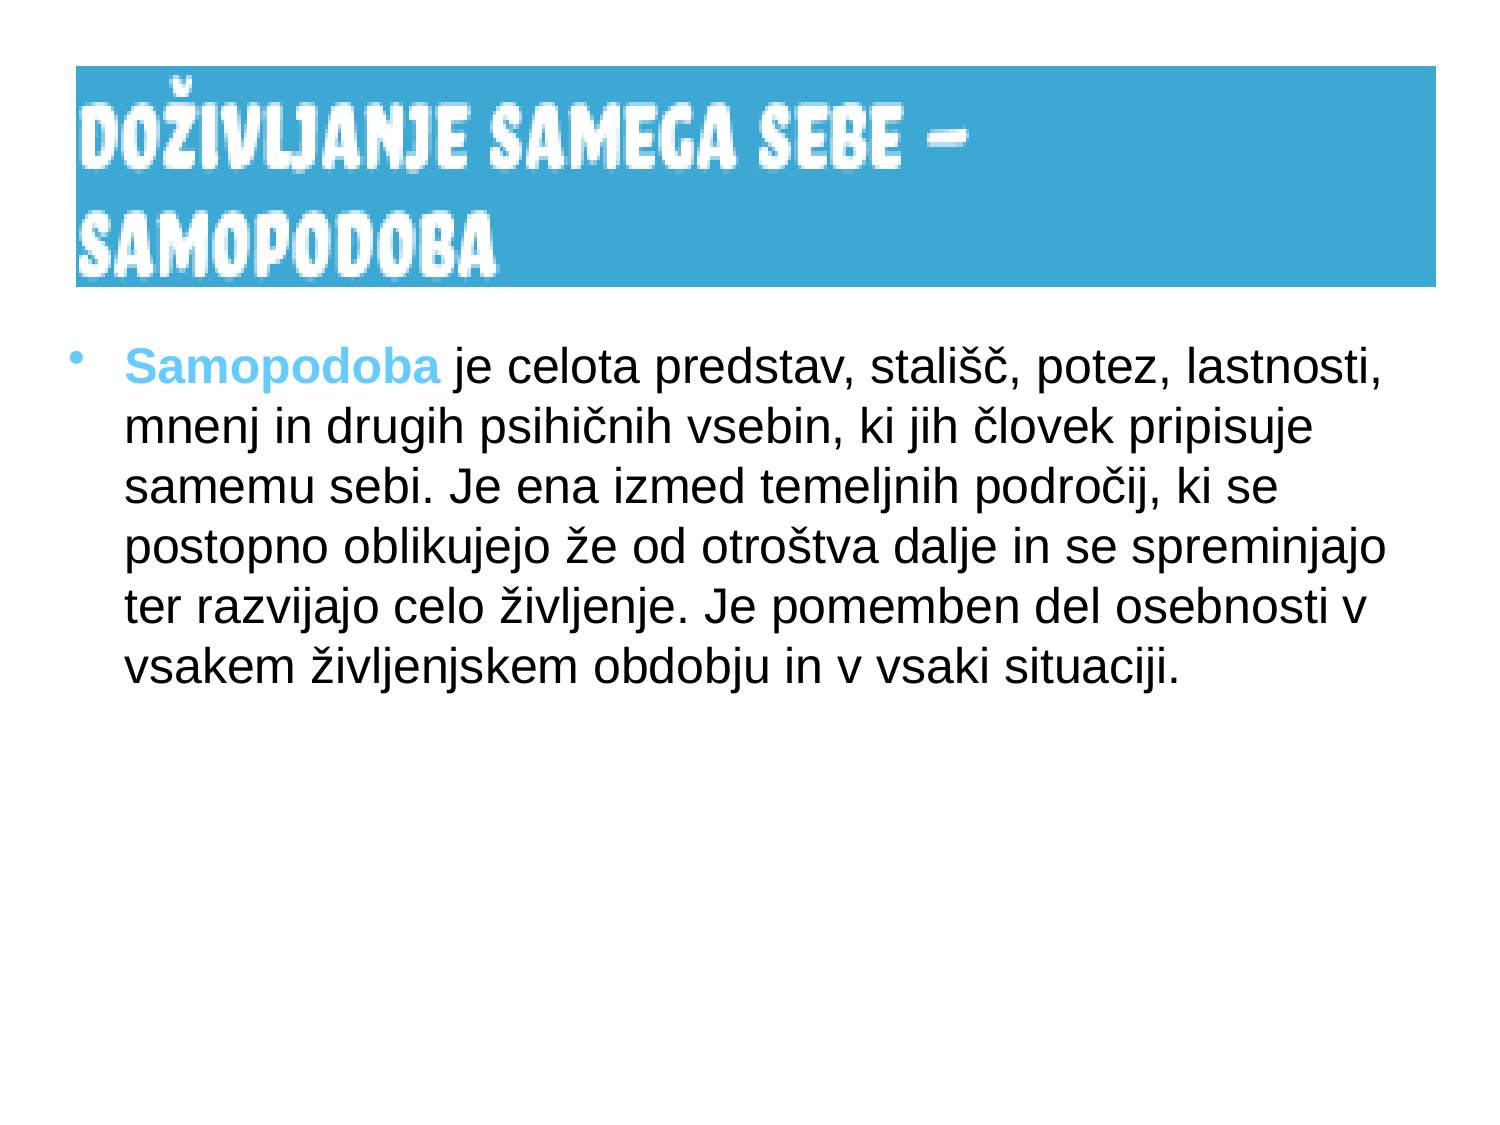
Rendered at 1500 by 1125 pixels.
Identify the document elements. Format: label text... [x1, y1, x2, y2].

list Samopodoba je celota predstav, stališč, potez, lastnosti, mnenj in drugih psihičnih vsebin, ki jih človek pripisuje samemu sebi. Je ena izmed temeljnih področij, ki se postopno oblikujejo že od otroštva dalje in se spreminjajo ter razvijajo celo življenje. Je pomemben del osebnosti v vsakem življenjskem obdobju in v vsaki situaciji. [53, 326, 1404, 1069]
picture [76, 66, 1436, 287]
